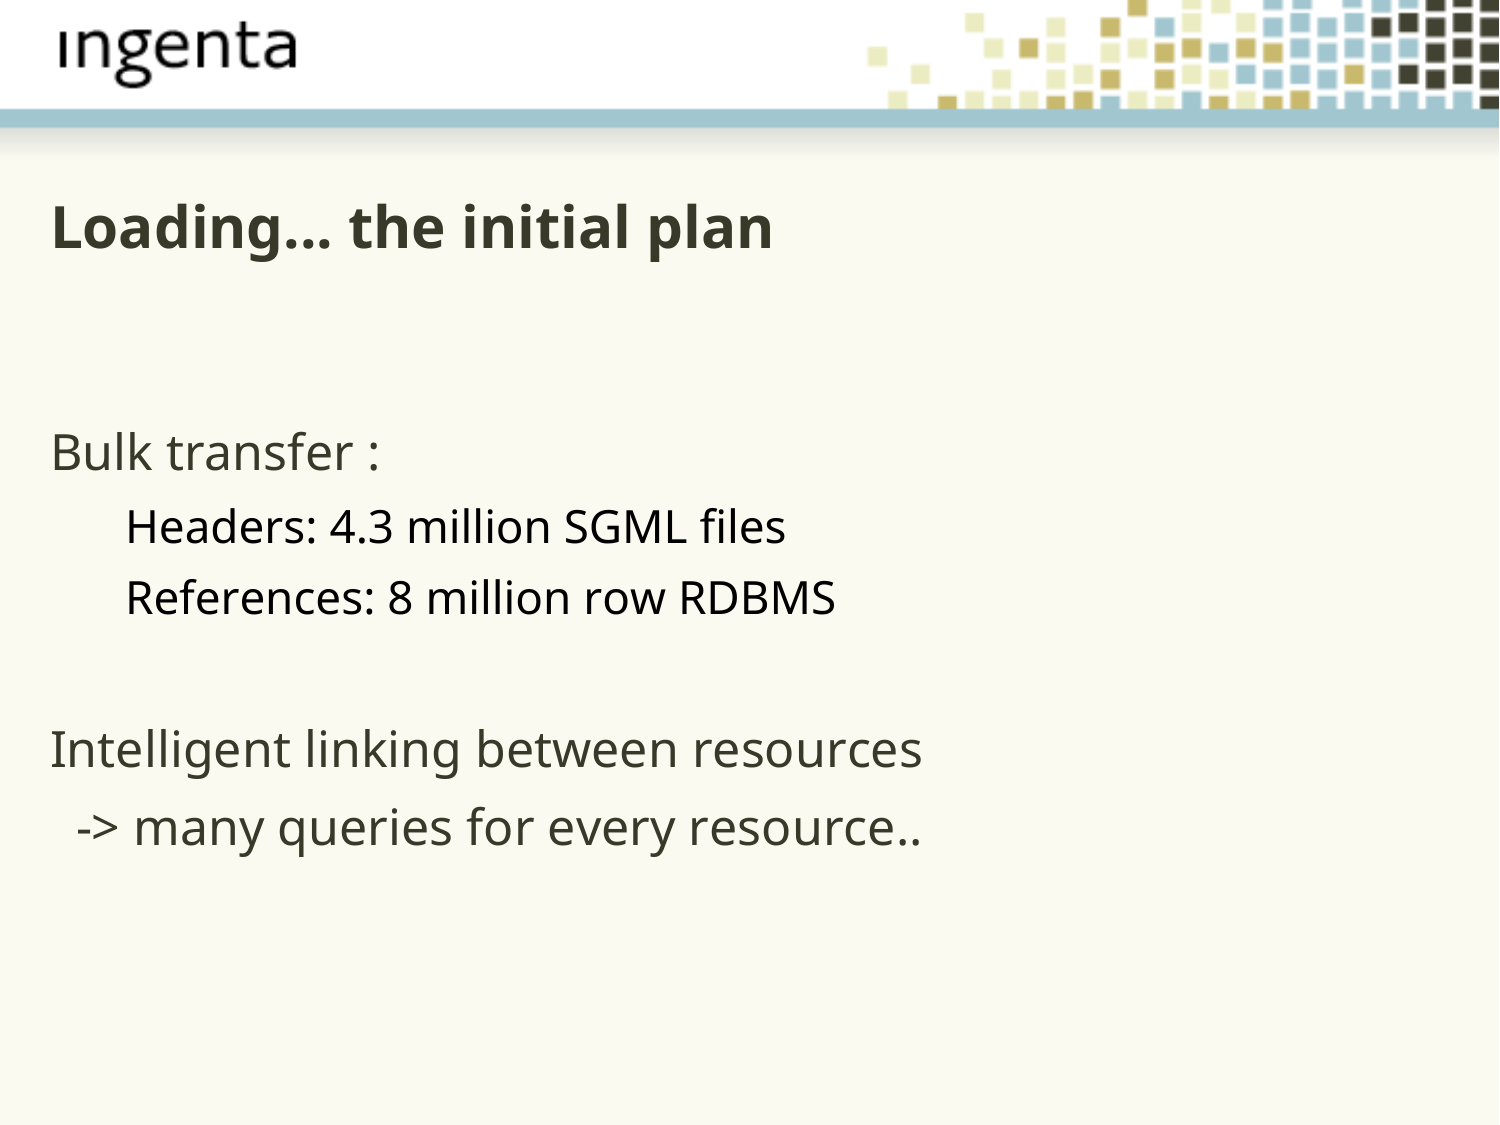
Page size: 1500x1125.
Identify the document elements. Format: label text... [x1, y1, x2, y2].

list Bulk transfer : Headers: 4.3 million SGML files References: 8 million row RDBMS Intelligent linking between resources -> many queries for every resource.. [50, 262, 1375, 975]
title Loading... the initial plan [50, 187, 1375, 262]
picture [0, 0, 1499, 1125]
